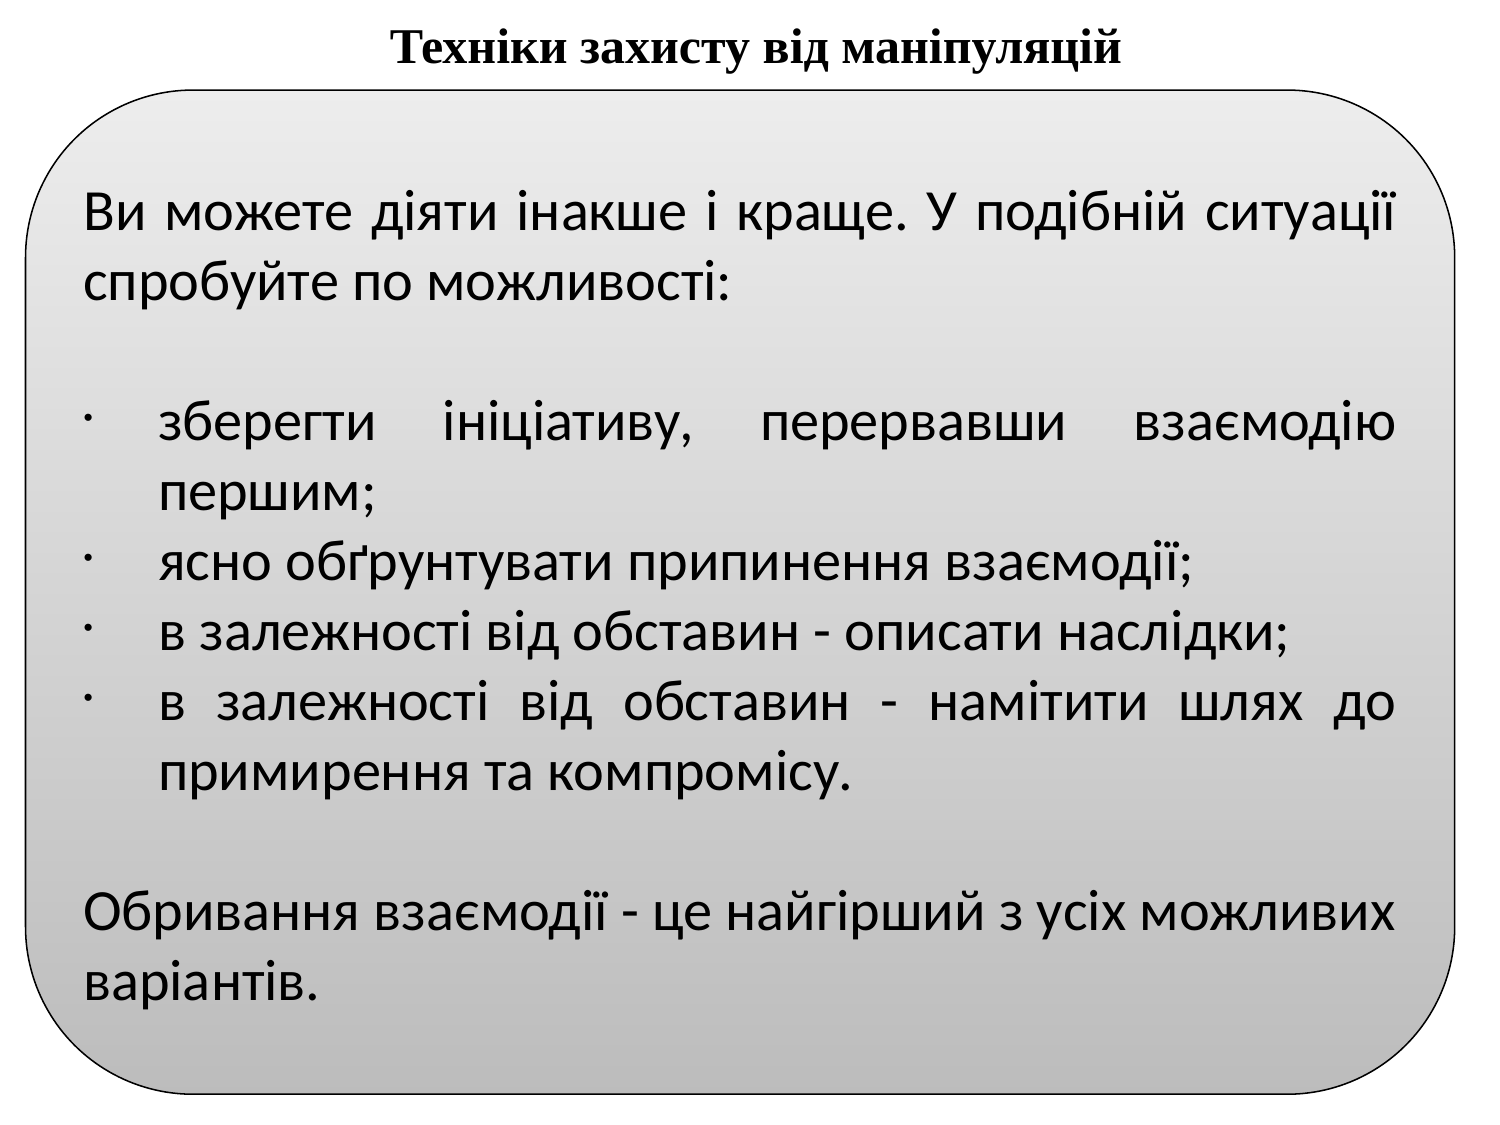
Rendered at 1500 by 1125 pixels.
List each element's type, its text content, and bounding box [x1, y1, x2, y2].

title Техніки захисту від маніпуляцій [41, 6, 1471, 209]
text_box Ви можете діяти інакше і краще. У подібній ситуації спробуйте по можливості: зберегти ініціативу, перервавши взаємодію першим; ясно обґрунтувати припинення взаємодії; в залежності від обставин - описати наслідки; в залежності від обставин - намітити шлях до примирення та компромісу. Обривання взаємодії - це найгірший з усіх можливих варіантів. [25, 187, 1455, 1095]
